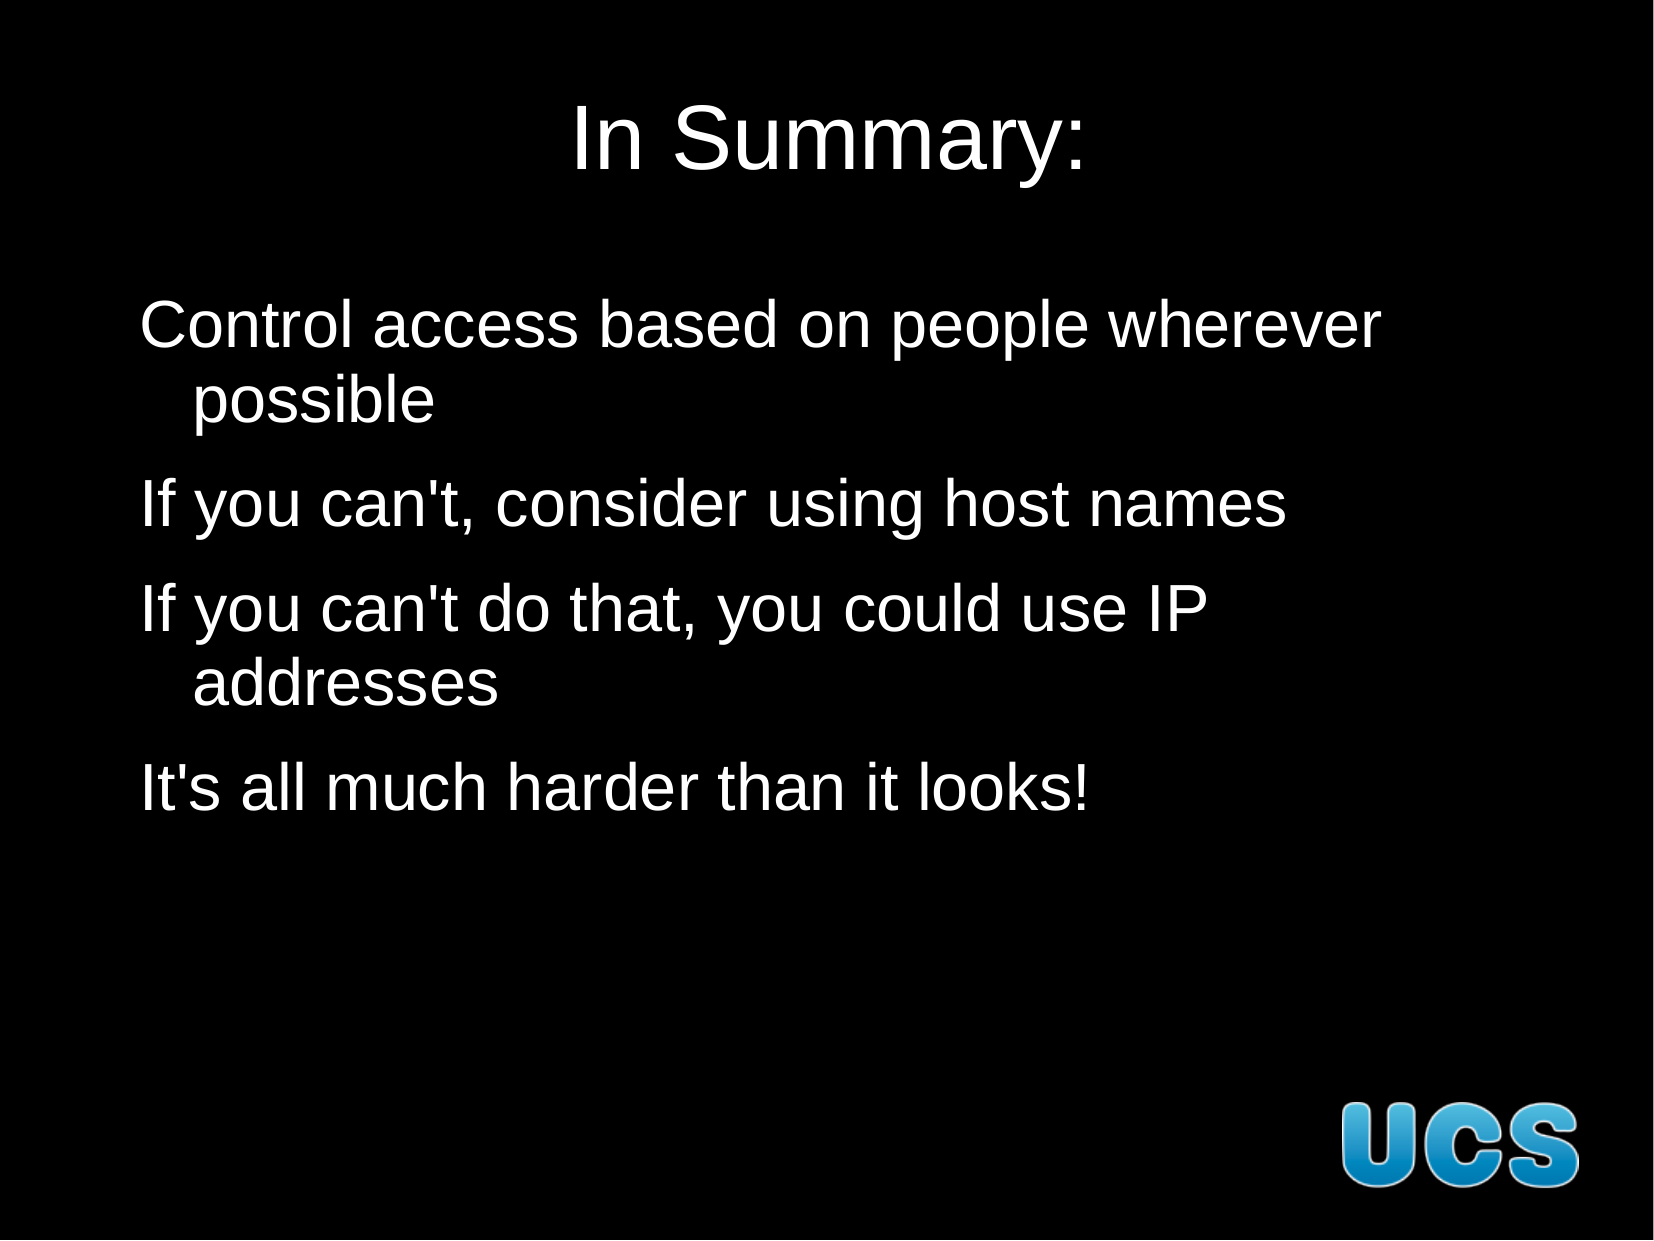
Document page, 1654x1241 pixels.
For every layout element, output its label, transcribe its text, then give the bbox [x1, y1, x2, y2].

picture [1342, 1102, 1579, 1190]
list Control access based on people wherever possible If you can't, consider using host names If you can't do that, you could use IP addresses It's all much harder than it looks! [121, 287, 1534, 1179]
title In Summary: [123, 39, 1536, 236]
